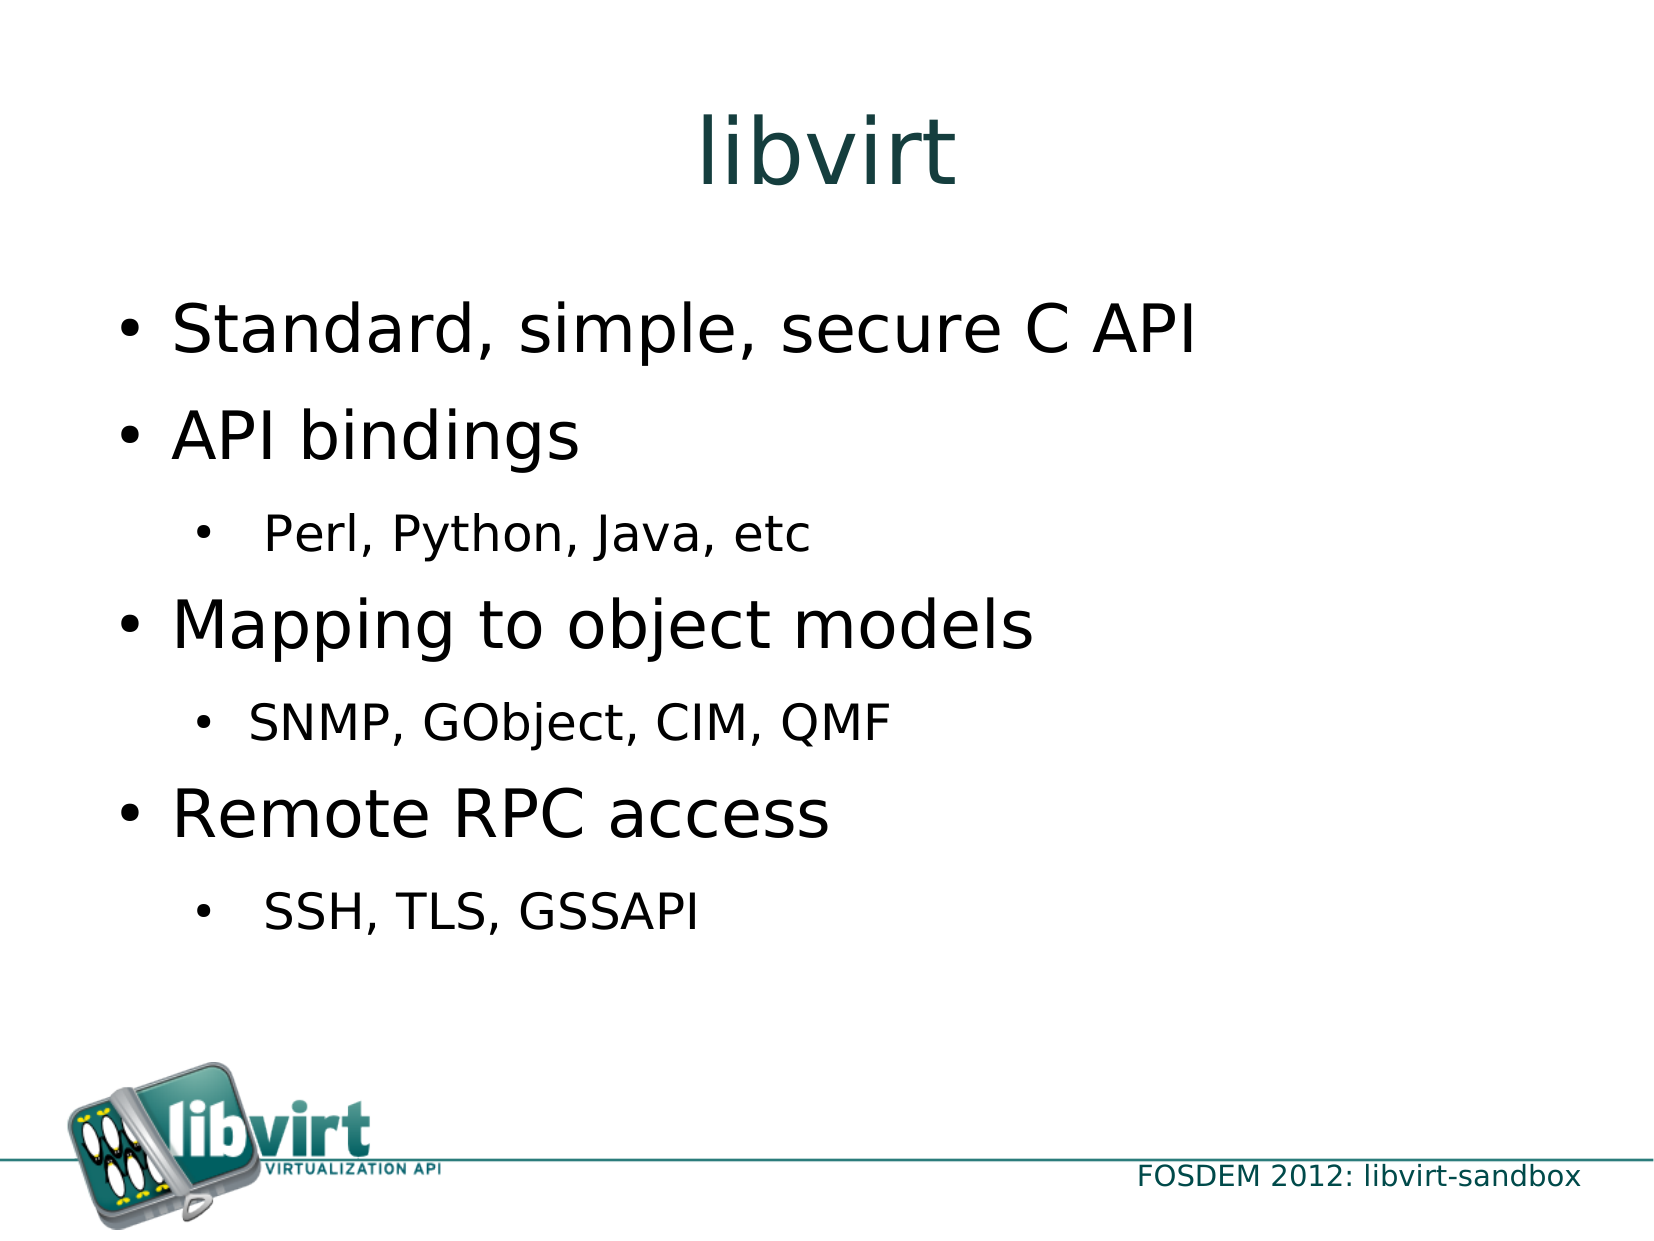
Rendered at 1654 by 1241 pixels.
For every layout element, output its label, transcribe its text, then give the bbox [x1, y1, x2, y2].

picture [0, 1062, 1654, 1230]
title libvirt [82, 49, 1571, 257]
text_box FOSDEM 2012: libvirt-sandbox [1122, 1151, 1654, 1211]
list Standard, simple, secure C API API bindings Perl, Python, Java, etc Mapping to object models SNMP, GObject, CIM, QMF Remote RPC access SSH, TLS, GSSAPI [82, 290, 1571, 1062]
